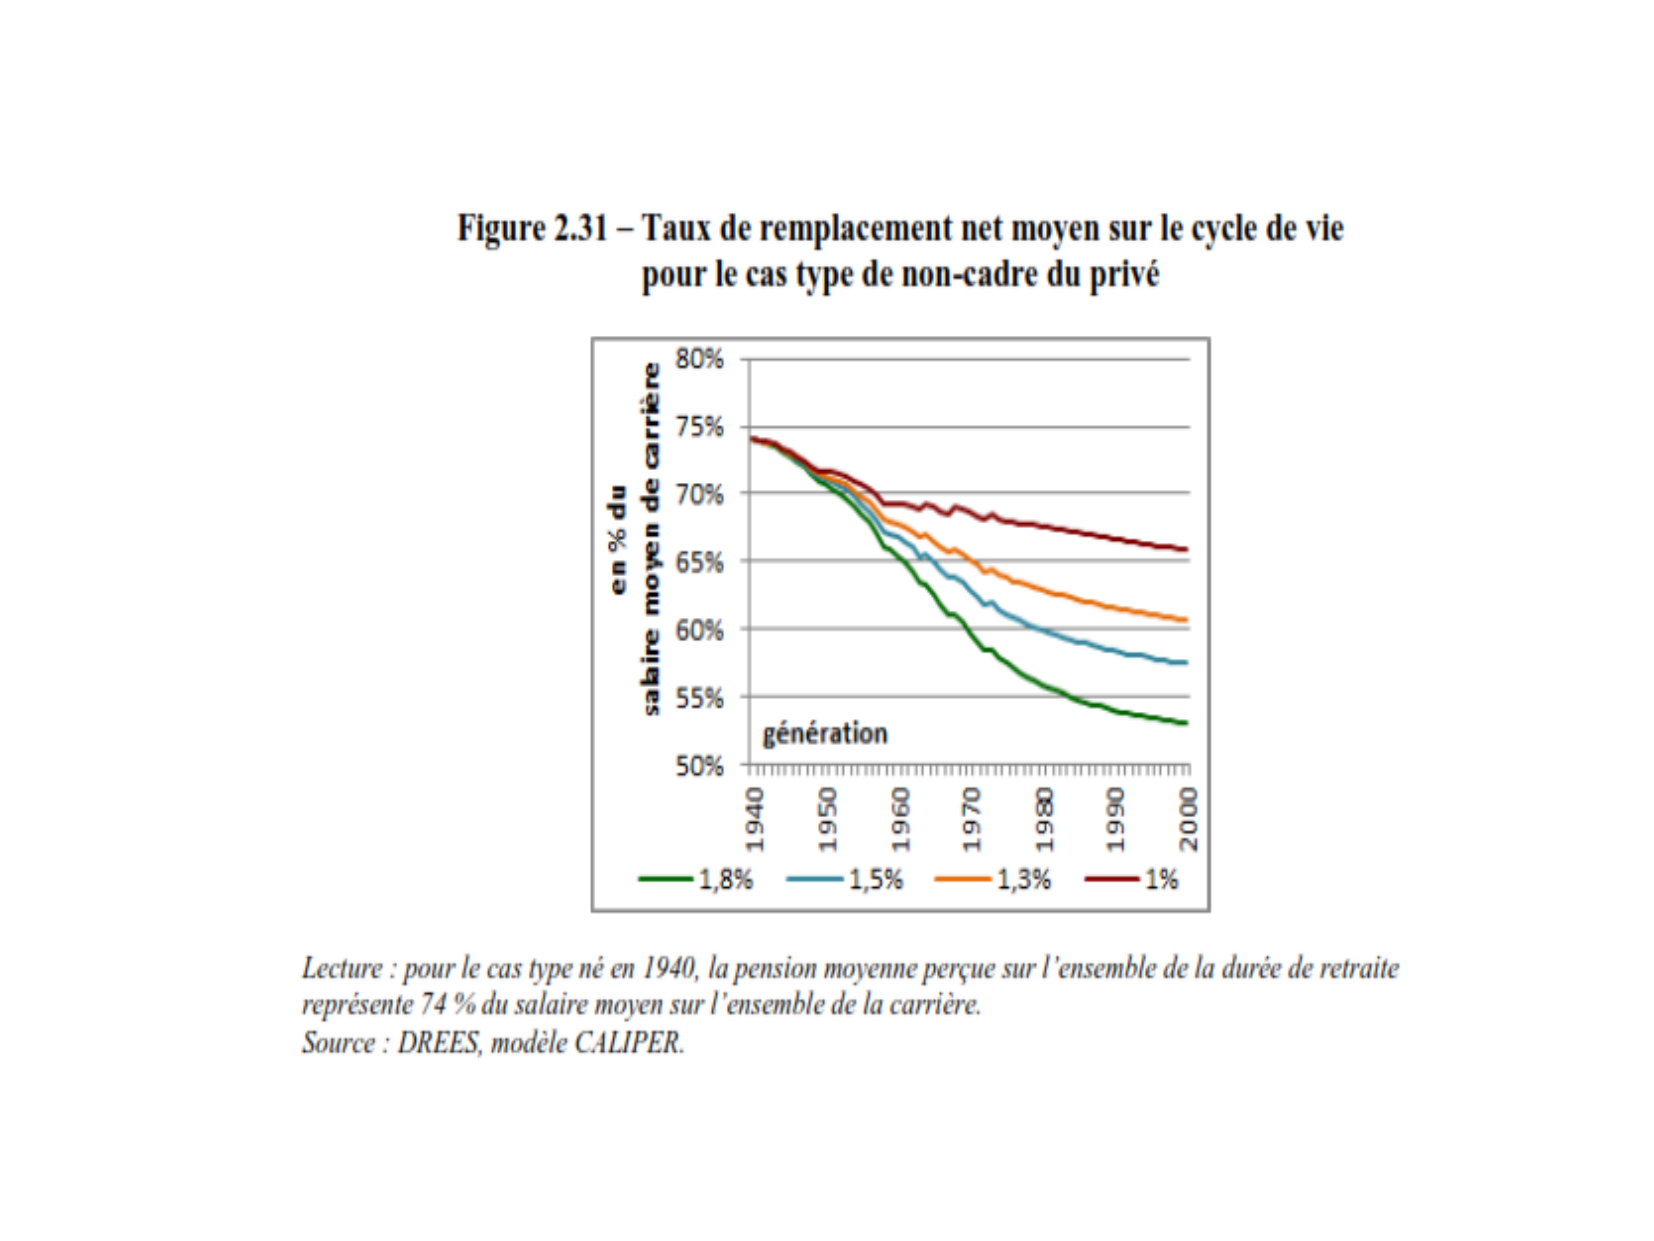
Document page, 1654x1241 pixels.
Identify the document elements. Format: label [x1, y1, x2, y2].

picture [292, 200, 1477, 1063]
